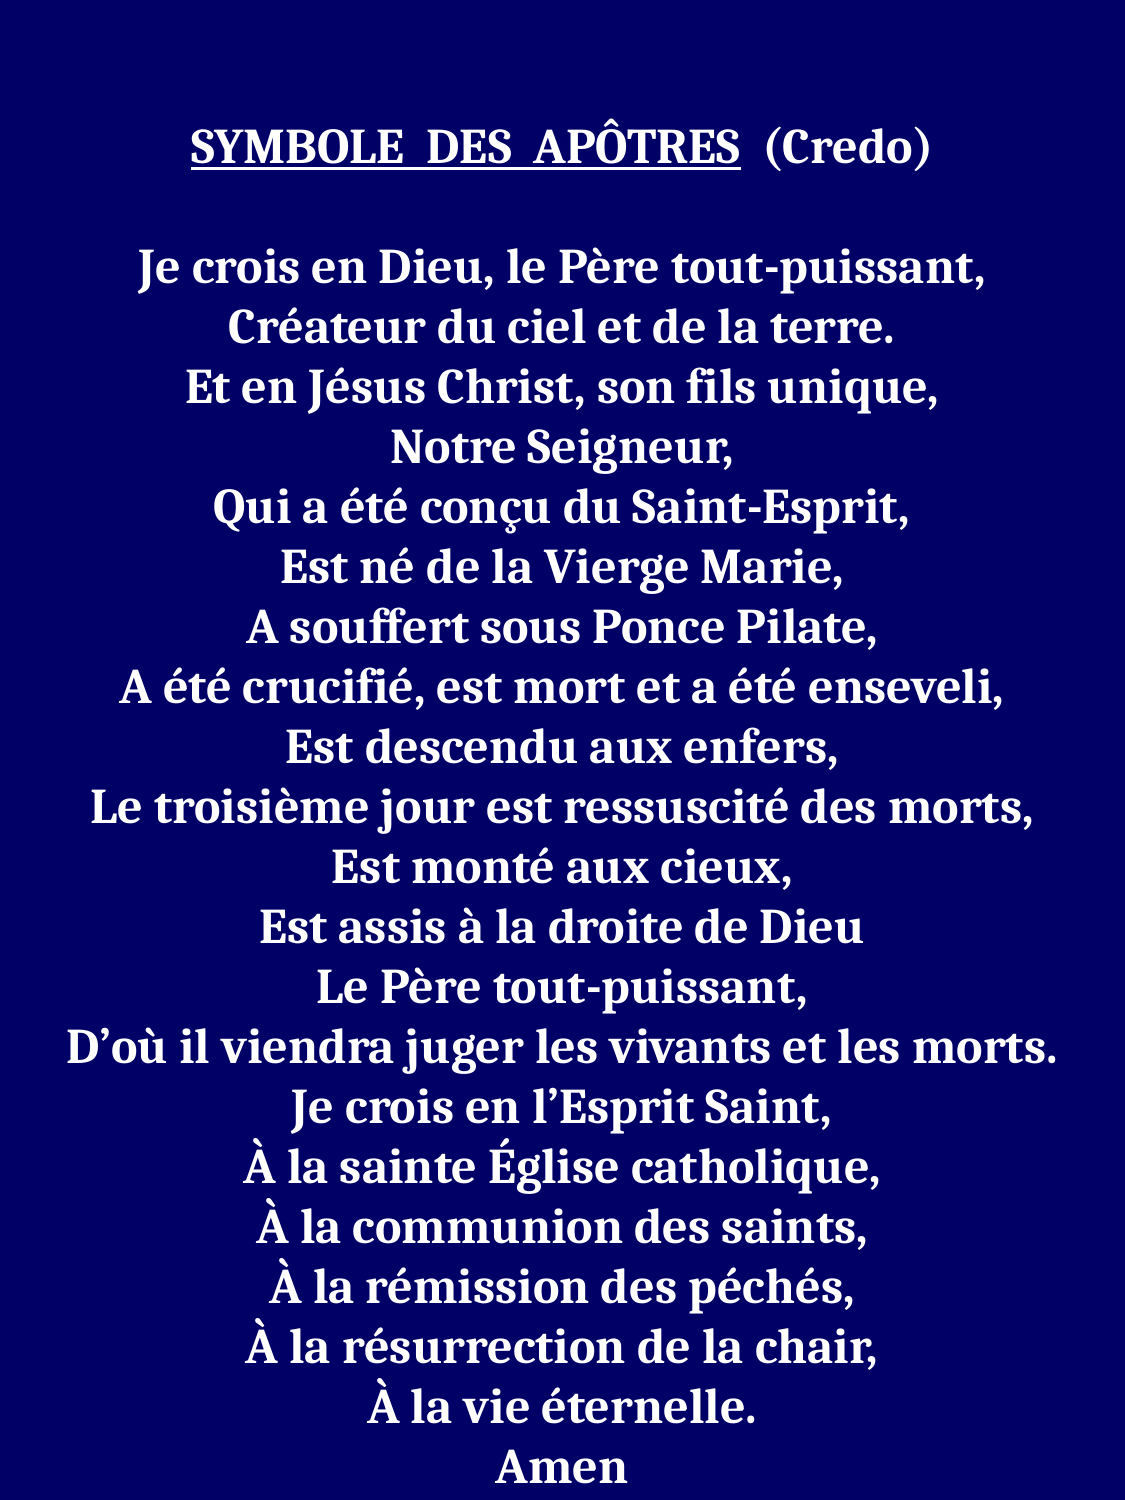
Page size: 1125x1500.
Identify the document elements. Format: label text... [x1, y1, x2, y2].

text_box SYMBOLE DES APÔTRES (Credo) Je crois en Dieu, le Père tout-puissant, Créateur du ciel et de la terre. Et en Jésus Christ, son fils unique, Notre Seigneur, Qui a été conçu du Saint-Esprit, Est né de la Vierge Marie, A souffert sous Ponce Pilate, A été crucifié, est mort et a été enseveli, Est descendu aux enfers, Le troisième jour est ressuscité des morts, Est monté aux cieux, Est assis à la droite de Dieu Le Père tout-puissant, D’où il viendra juger les vivants et les morts. Je crois en l’Esprit Saint, À la sainte Église catholique, À la communion des saints, À la rémission des péchés, À la résurrection de la chair, À la vie éternelle. Amen [42, 106, 1083, 1500]
